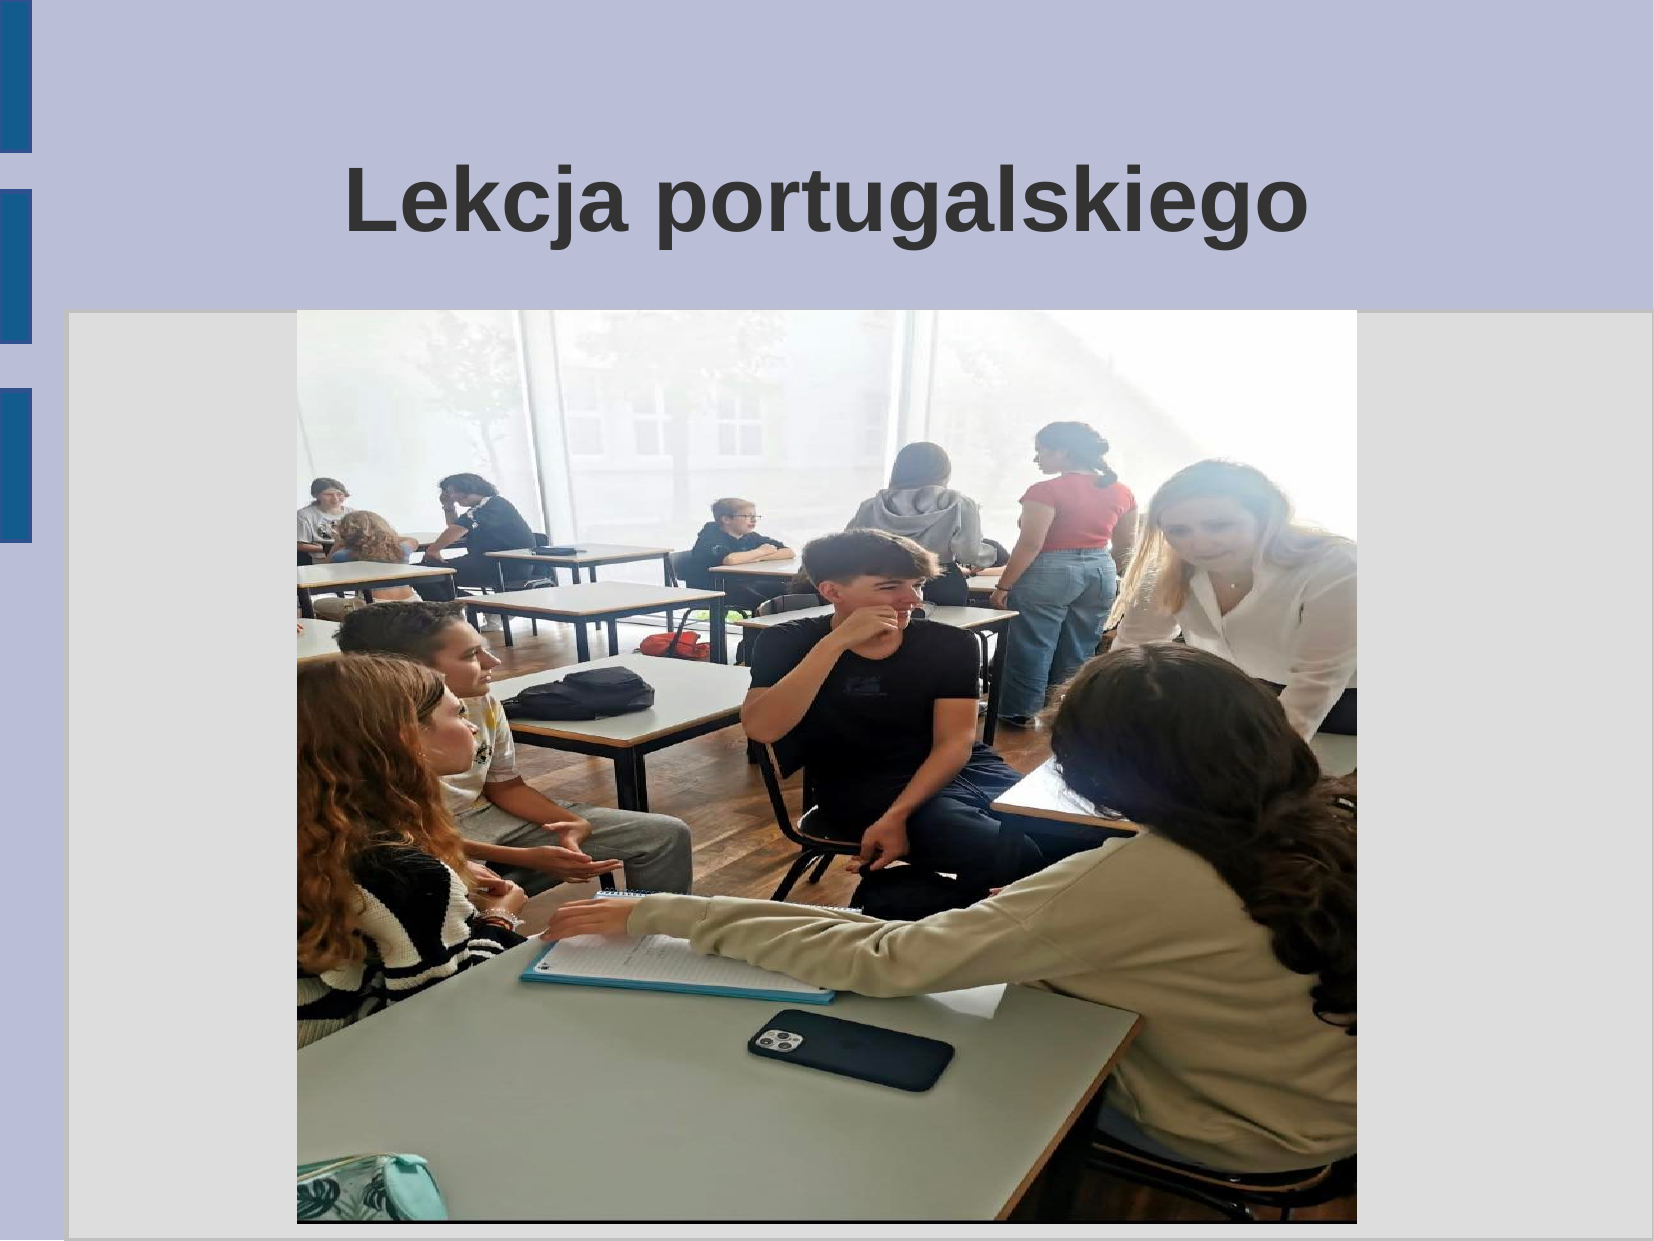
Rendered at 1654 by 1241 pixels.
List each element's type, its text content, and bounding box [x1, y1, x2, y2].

title Lekcja portugalskiego [121, 91, 1534, 299]
picture [297, 310, 1357, 1224]
